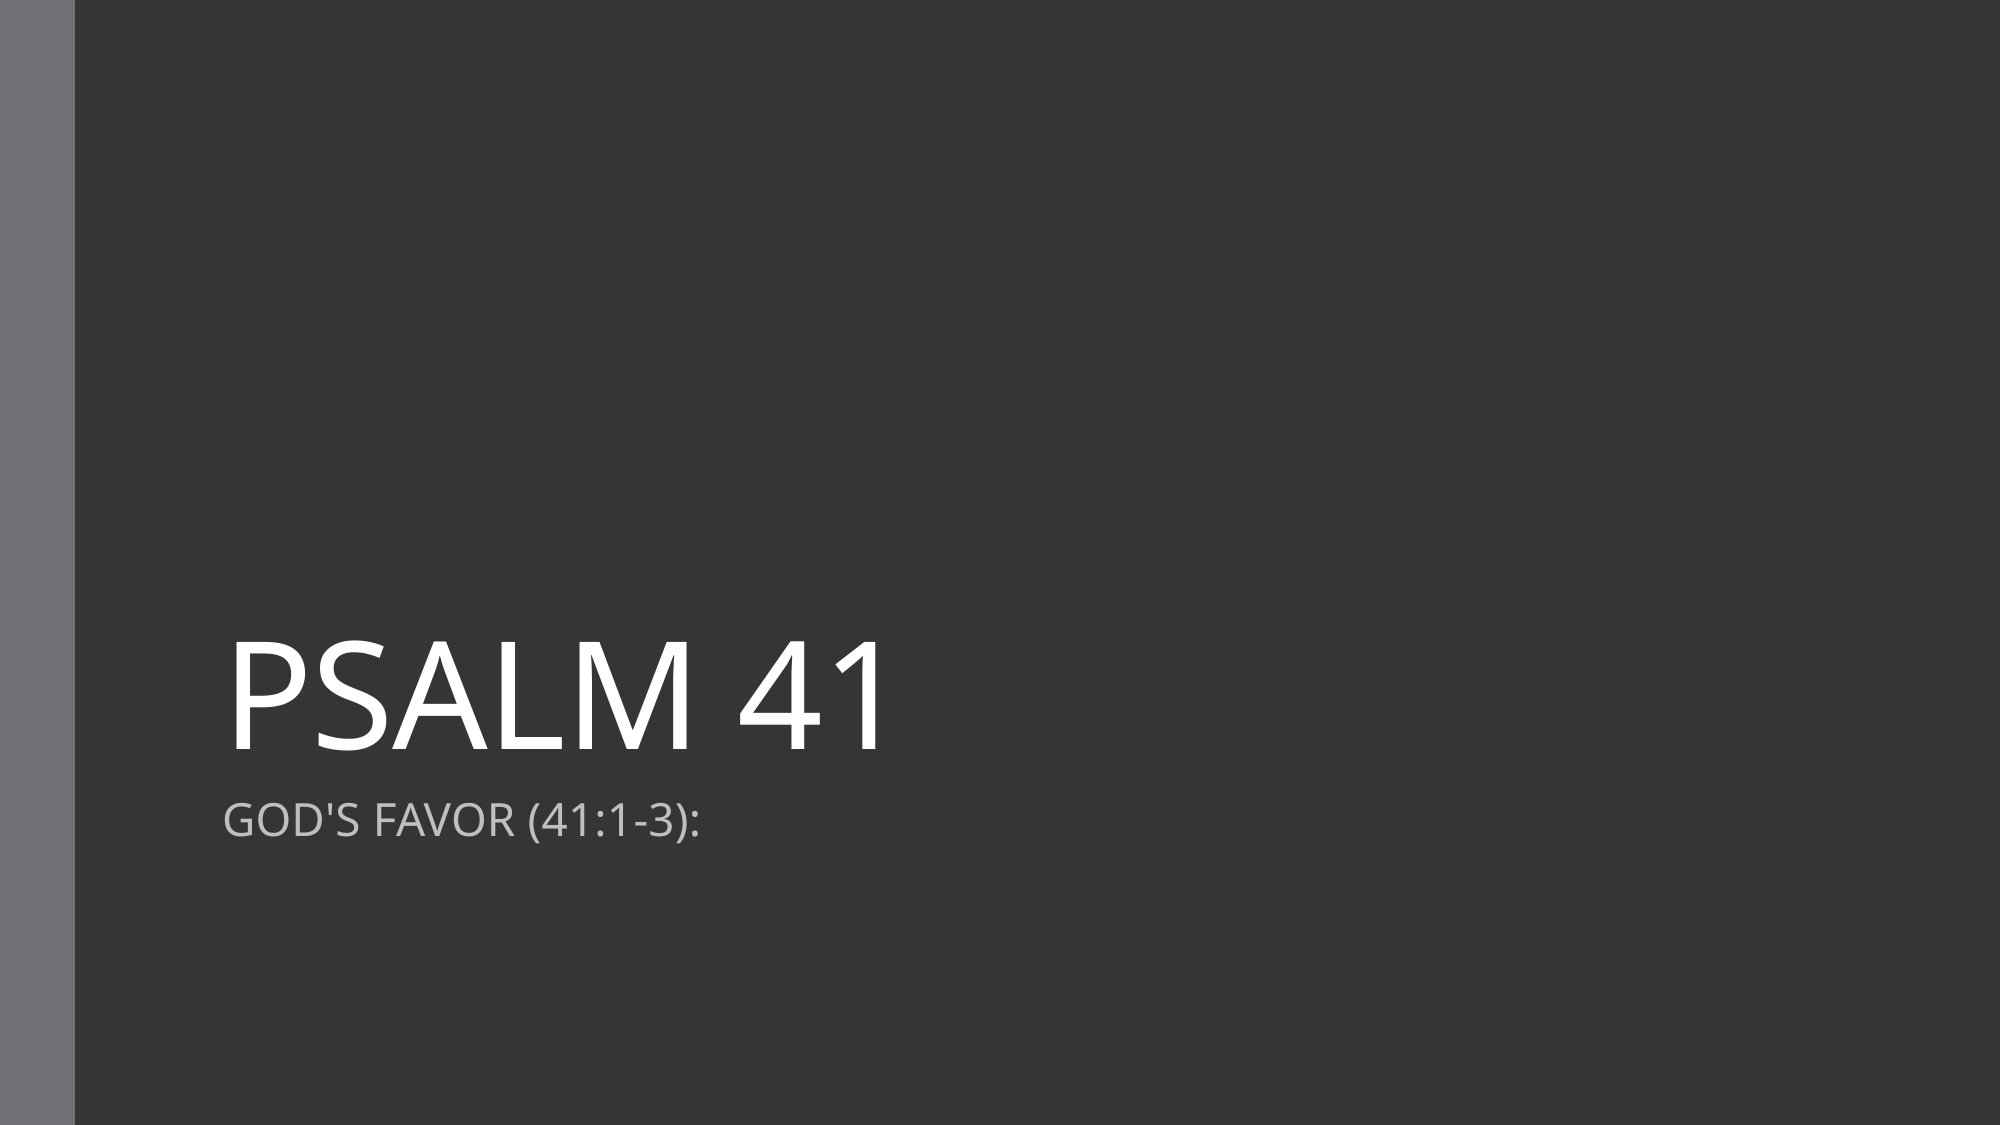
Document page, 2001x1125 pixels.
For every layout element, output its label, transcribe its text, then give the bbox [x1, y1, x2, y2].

title PSALM 41 [206, 124, 1752, 787]
subtitle GOD'S FAVOR (41:1-3): [206, 787, 1752, 1066]
